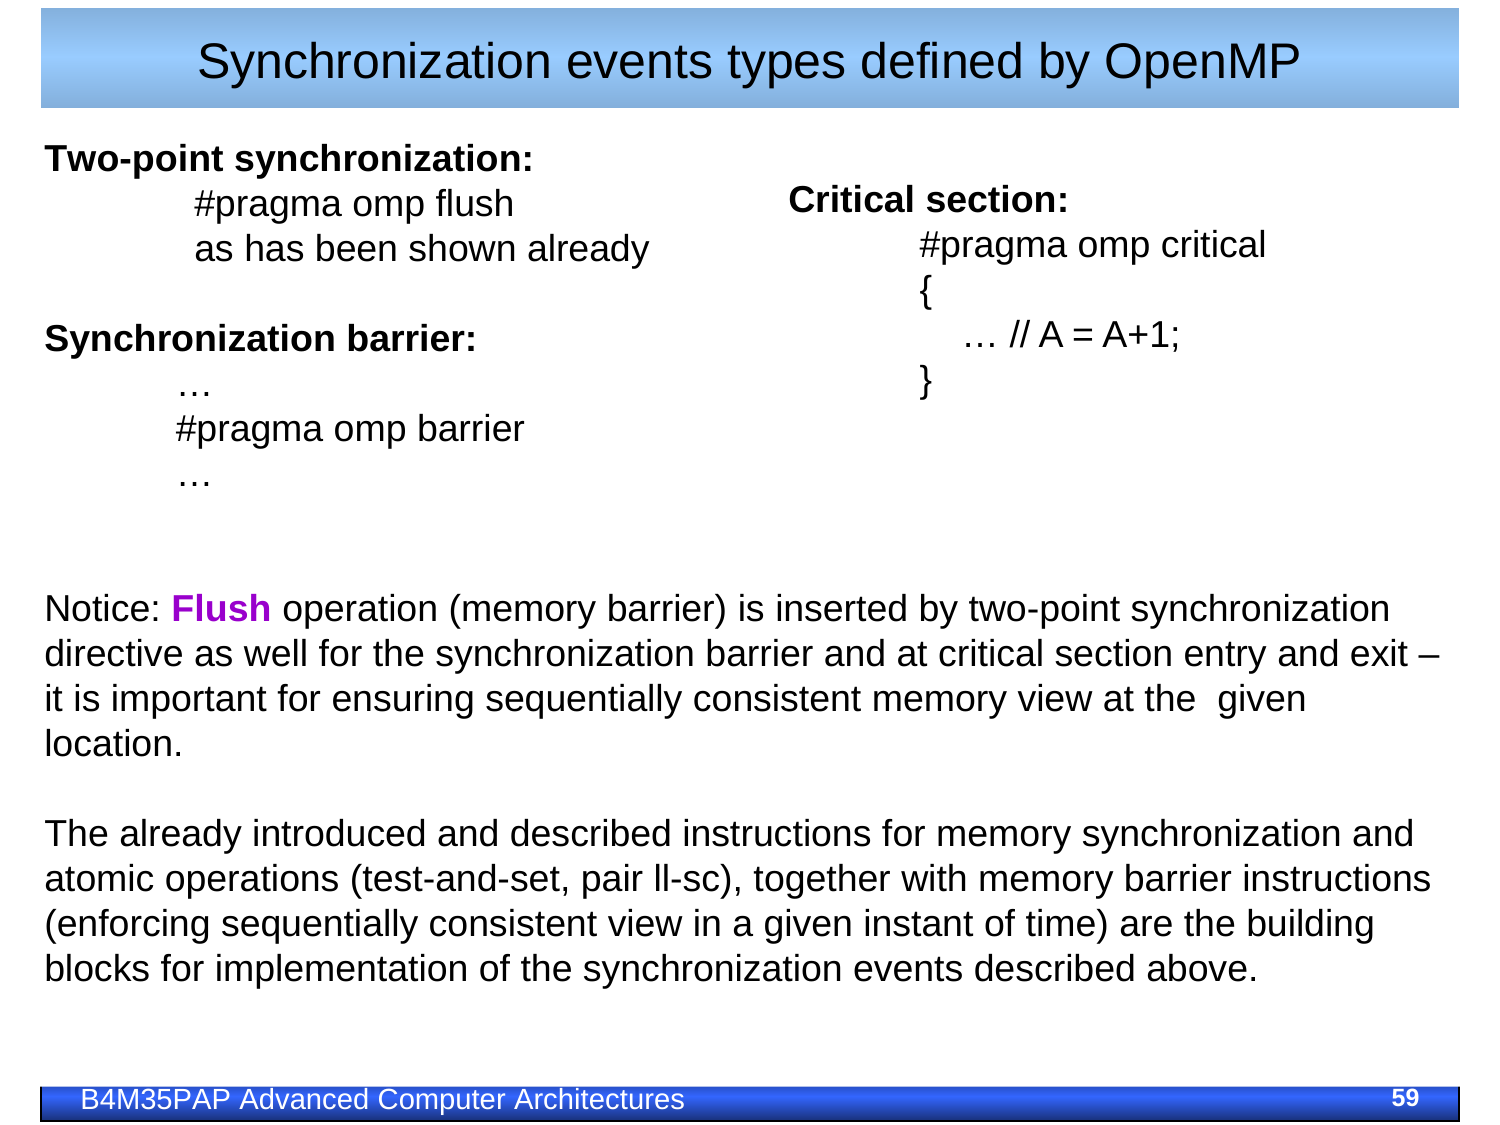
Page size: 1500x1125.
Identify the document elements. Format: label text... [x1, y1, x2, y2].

list Two-point synchronization: #pragma omp flush as has been shown already Synchronization barrier: … #pragma omp barrier … Notice: Flush operation (memory barrier) is inserted by two-point synchronization directive as well for the synchronization barrier and at critical section entry and exit – it is important for ensuring sequentially consistent memory view at the given location. The already introduced and described instructions for memory synchronization and atomic operations (test-and-set, pair ll-sc), together with memory barrier instructions (enforcing sequentially consistent view in a given instant of time) are the building blocks for implementation of the synchronization events described above. [29, 126, 1471, 1087]
text_box Critical section: #pragma omp critical { … // A = A+1; } [773, 167, 1500, 407]
title Synchronization events types defined by OpenMP [41, 8, 1459, 108]
